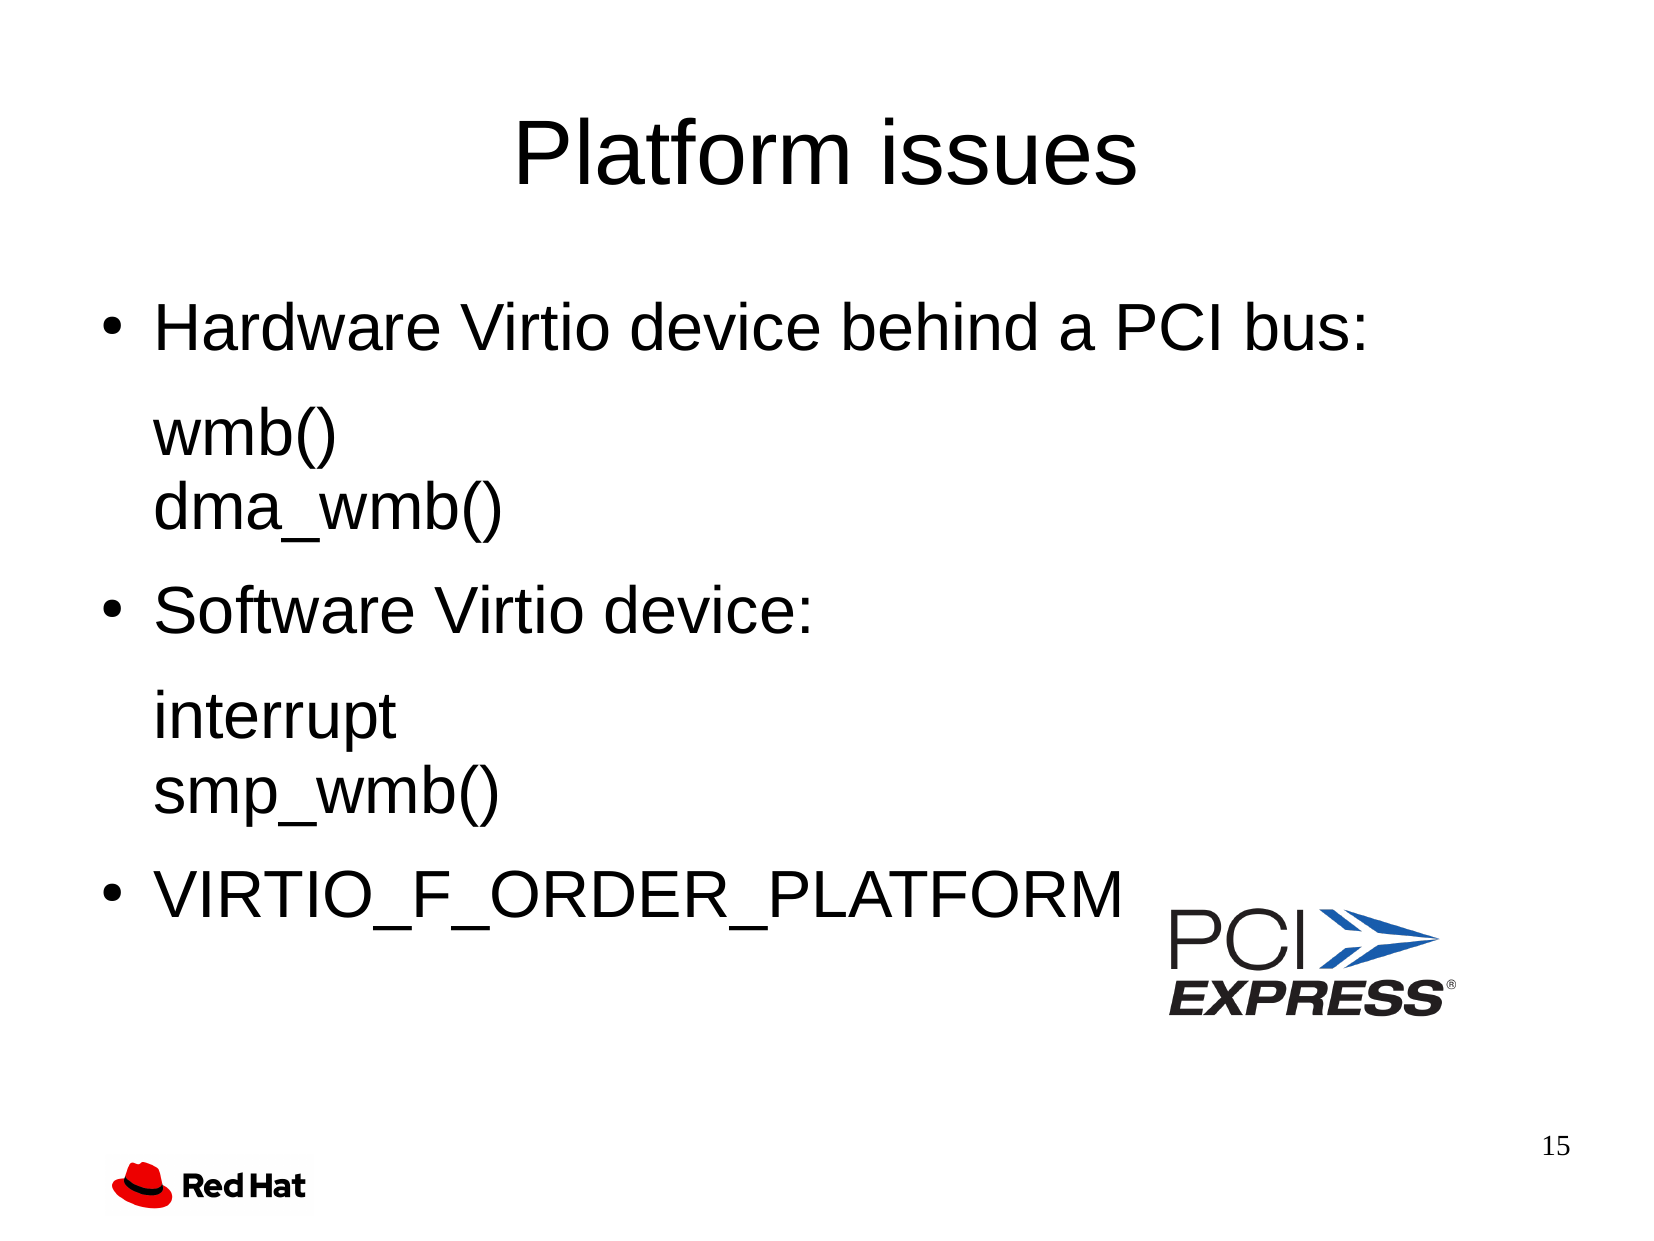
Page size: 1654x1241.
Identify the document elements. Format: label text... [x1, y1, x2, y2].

picture [1169, 904, 1456, 1021]
list Hardware Virtio device behind a PCI bus: wmb() dma_wmb() Software Virtio device: interrupt smp_wmb() VIRTIO_F_ORDER_PLATFORM [82, 290, 1571, 1010]
picture [105, 1154, 314, 1216]
title Platform issues [82, 49, 1571, 257]
